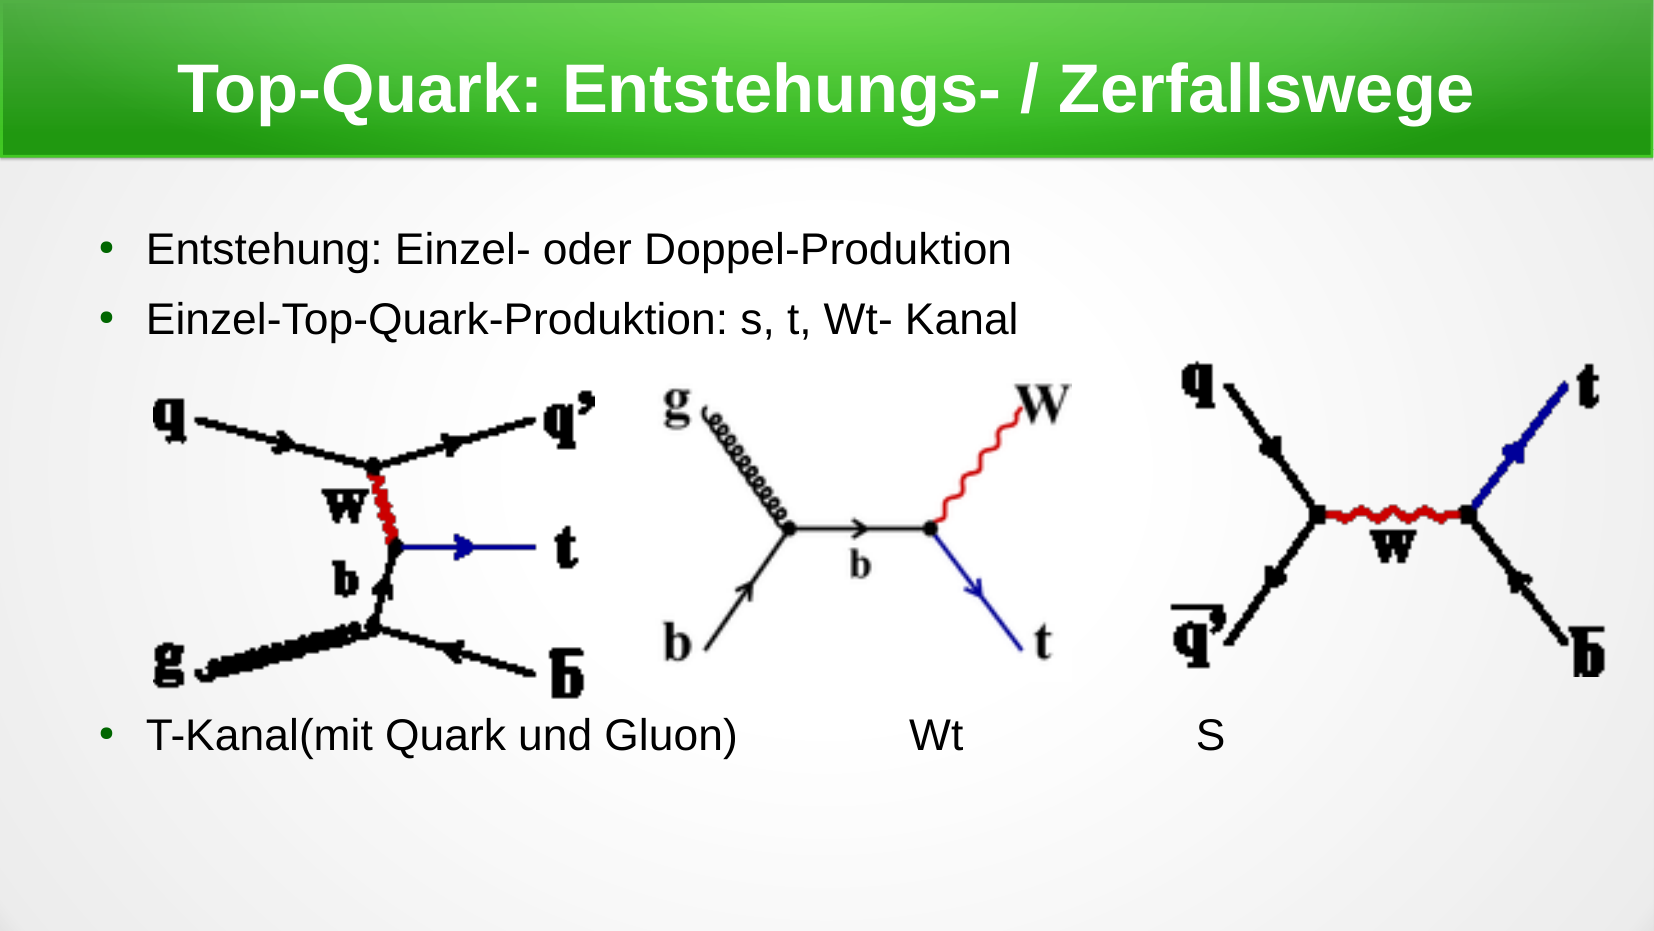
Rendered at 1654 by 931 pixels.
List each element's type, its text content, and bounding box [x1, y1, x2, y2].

list Entstehung: Einzel- oder Doppel-Produktion Einzel-Top-Quark-Produktion: s, t, Wt- Kanal T-Kanal(mit Quark und Gluon) Wt S [82, 224, 1571, 764]
picture [153, 389, 595, 707]
picture [1169, 354, 1619, 677]
title Top-Quark: Entstehungs- / Zerfallswege [82, 35, 1571, 142]
picture [649, 377, 1072, 683]
